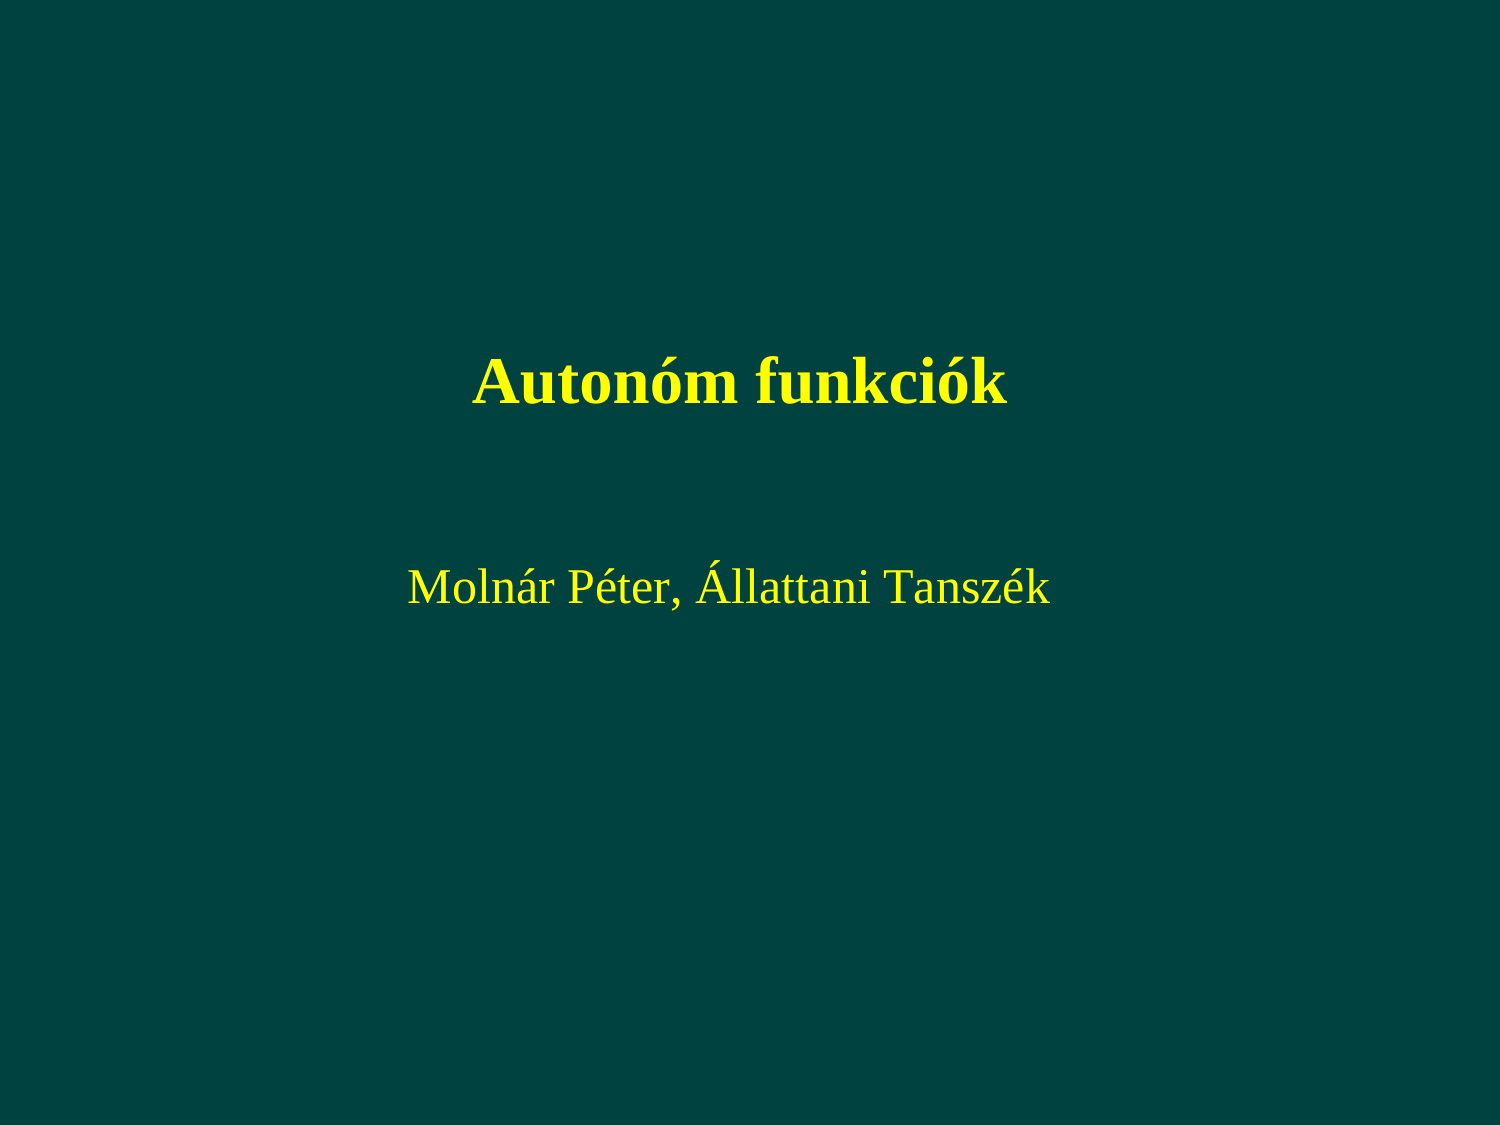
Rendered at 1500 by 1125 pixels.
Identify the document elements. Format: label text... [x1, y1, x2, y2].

title Autonóm funkciók Molnár Péter, Állattani Tanszék [112, 349, 1388, 591]
